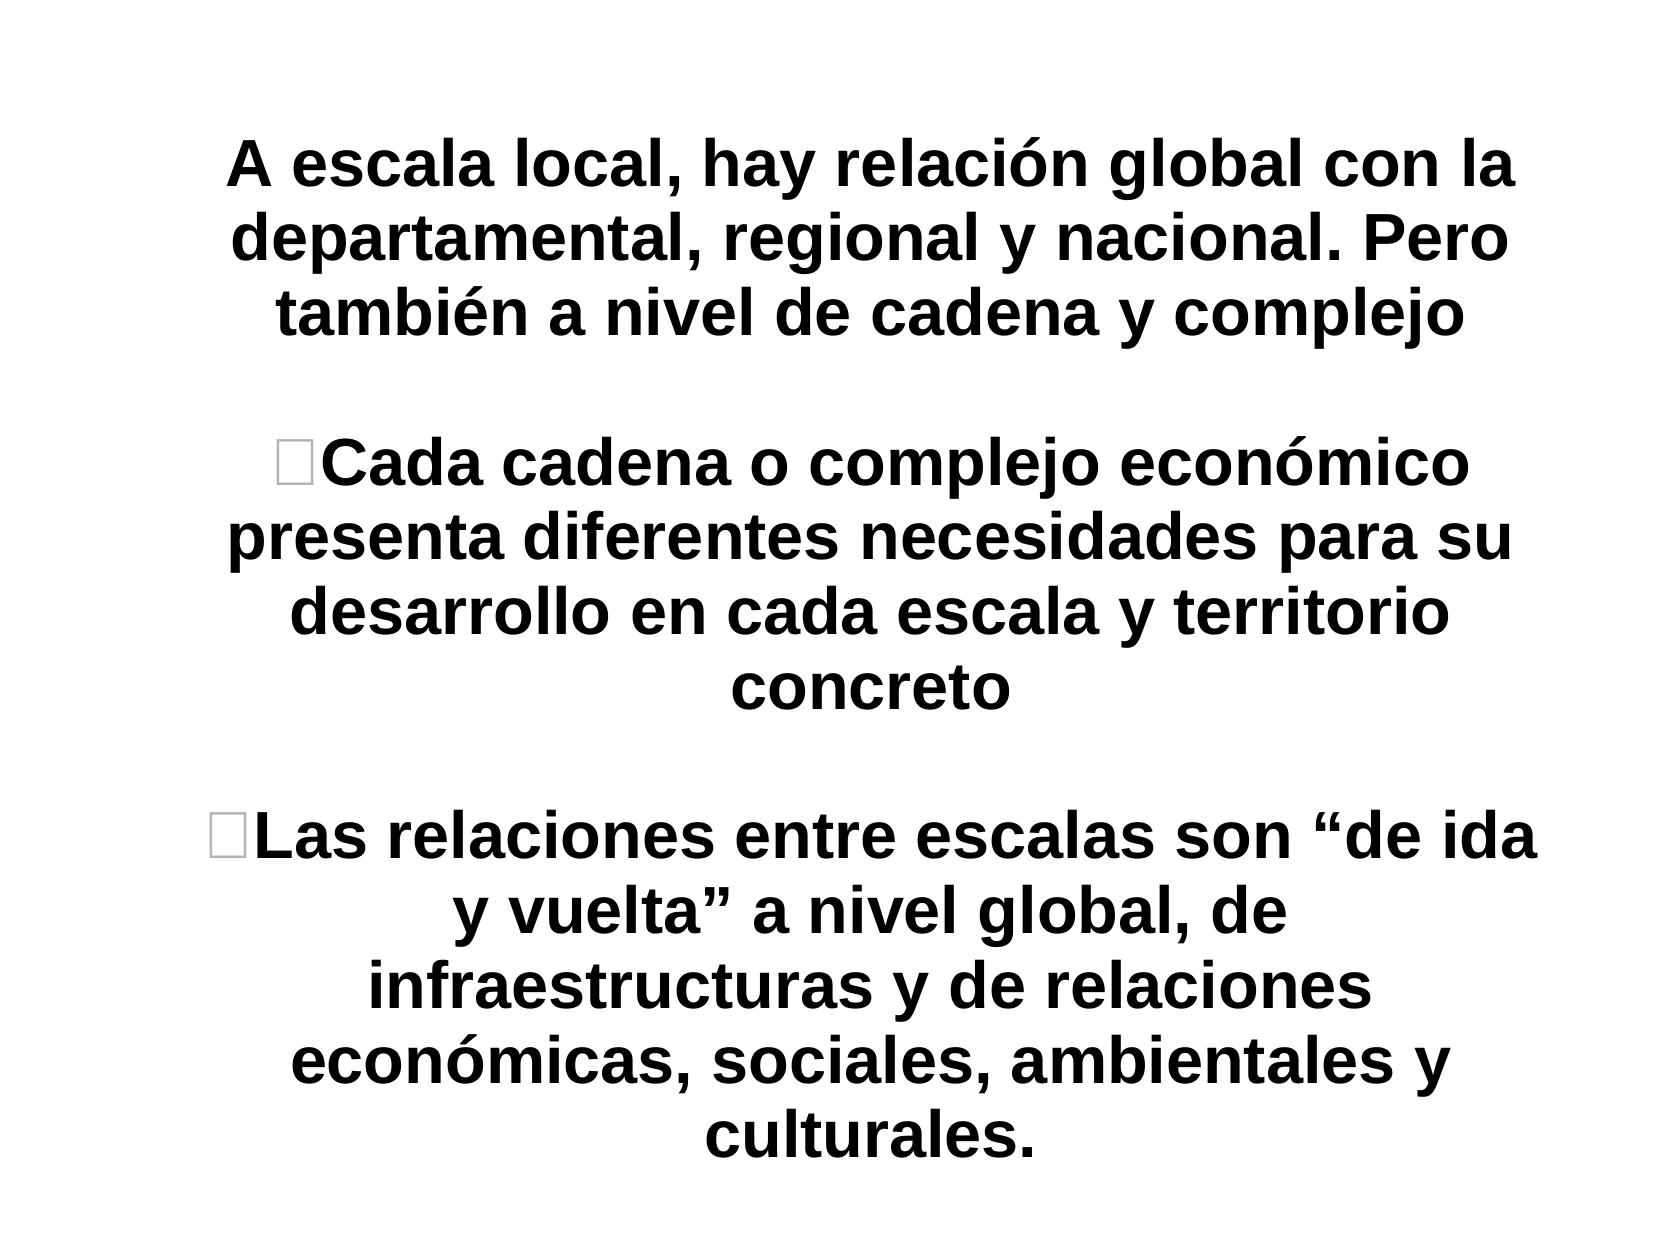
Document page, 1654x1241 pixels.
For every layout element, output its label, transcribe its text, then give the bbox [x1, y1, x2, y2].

text_box A escala local, hay relación global con la departamental, regional y nacional. Pero también a nivel de cadena y complejo 􀂄Cada cadena o complejo económico presenta diferentes necesidades para su desarrollo en cada escala y territorio concreto 􀂄Las relaciones entre escalas son “de ida y vuelta” a nivel global, de infraestructuras y de relaciones económicas, sociales, ambientales y culturales. [177, 118, 1565, 1180]
